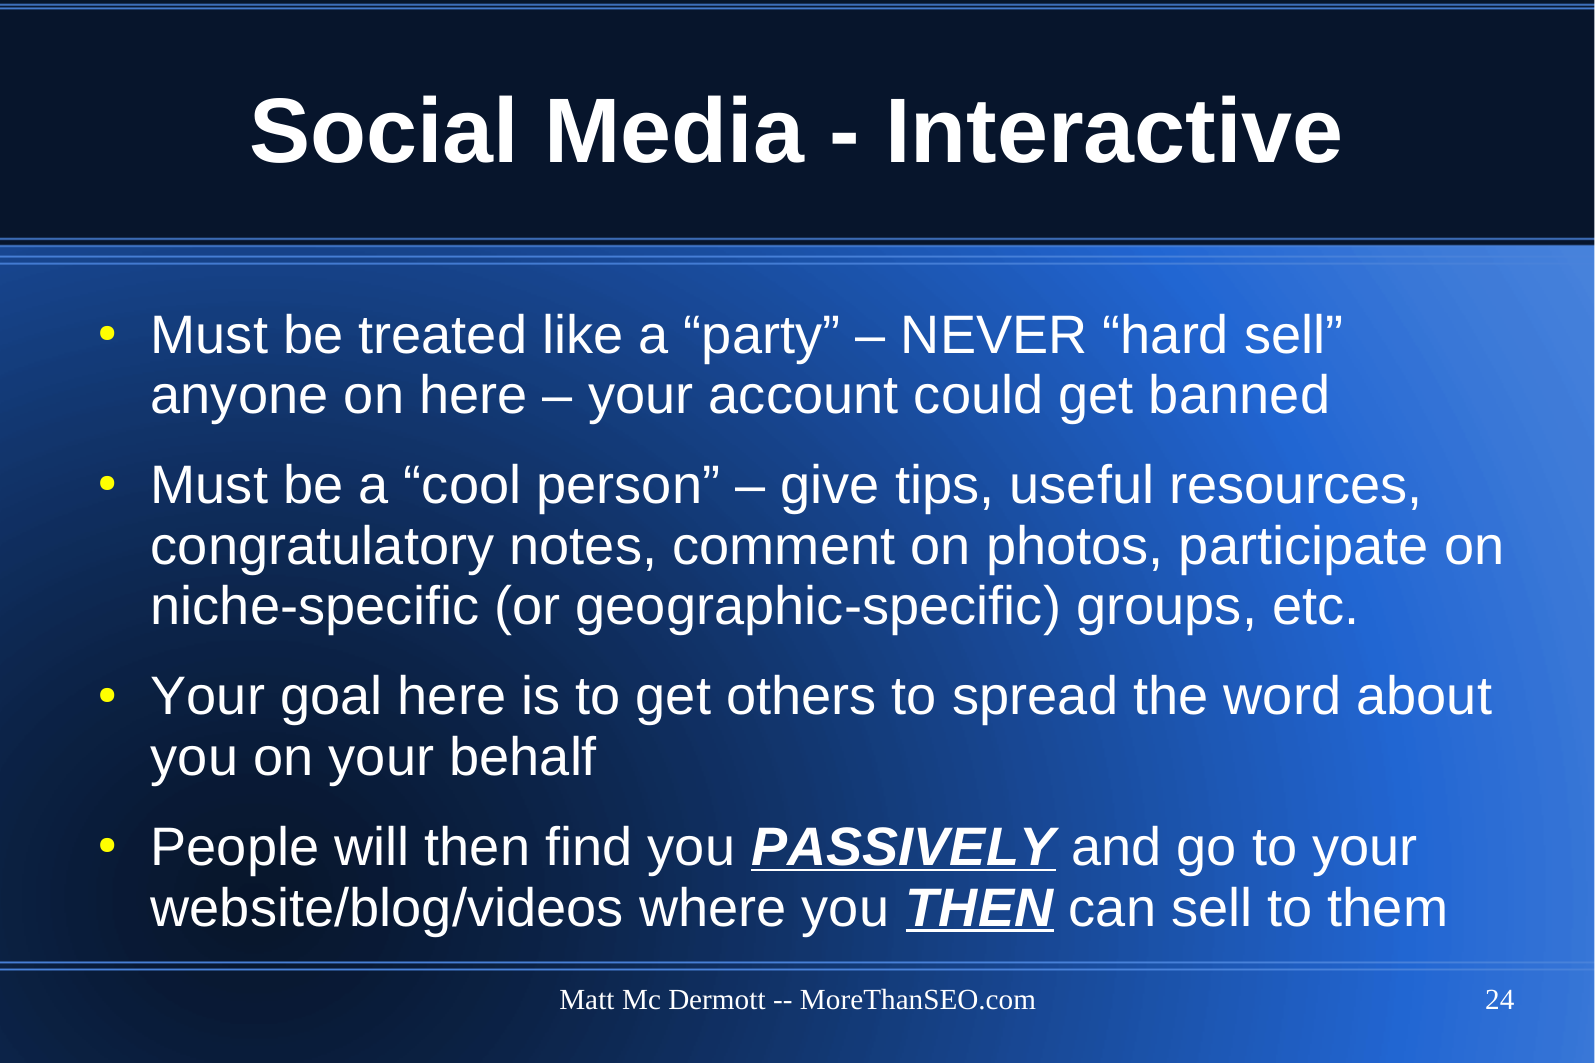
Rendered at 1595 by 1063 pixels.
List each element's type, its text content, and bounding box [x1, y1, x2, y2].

picture [0, 0, 1595, 1063]
title Social Media - Interactive [79, 42, 1515, 220]
list Must be treated like a “party” – NEVER “hard sell” anyone on here – your account could get banned Must be a “cool person” – give tips, useful resources, congratulatory notes, comment on photos, participate on niche-specific (or geographic-specific) groups, etc. Your goal here is to get others to spread the word about you on your behalf People will then find you PASSIVELY and go to your website/blog/videos where you THEN can sell to them [79, 304, 1515, 941]
